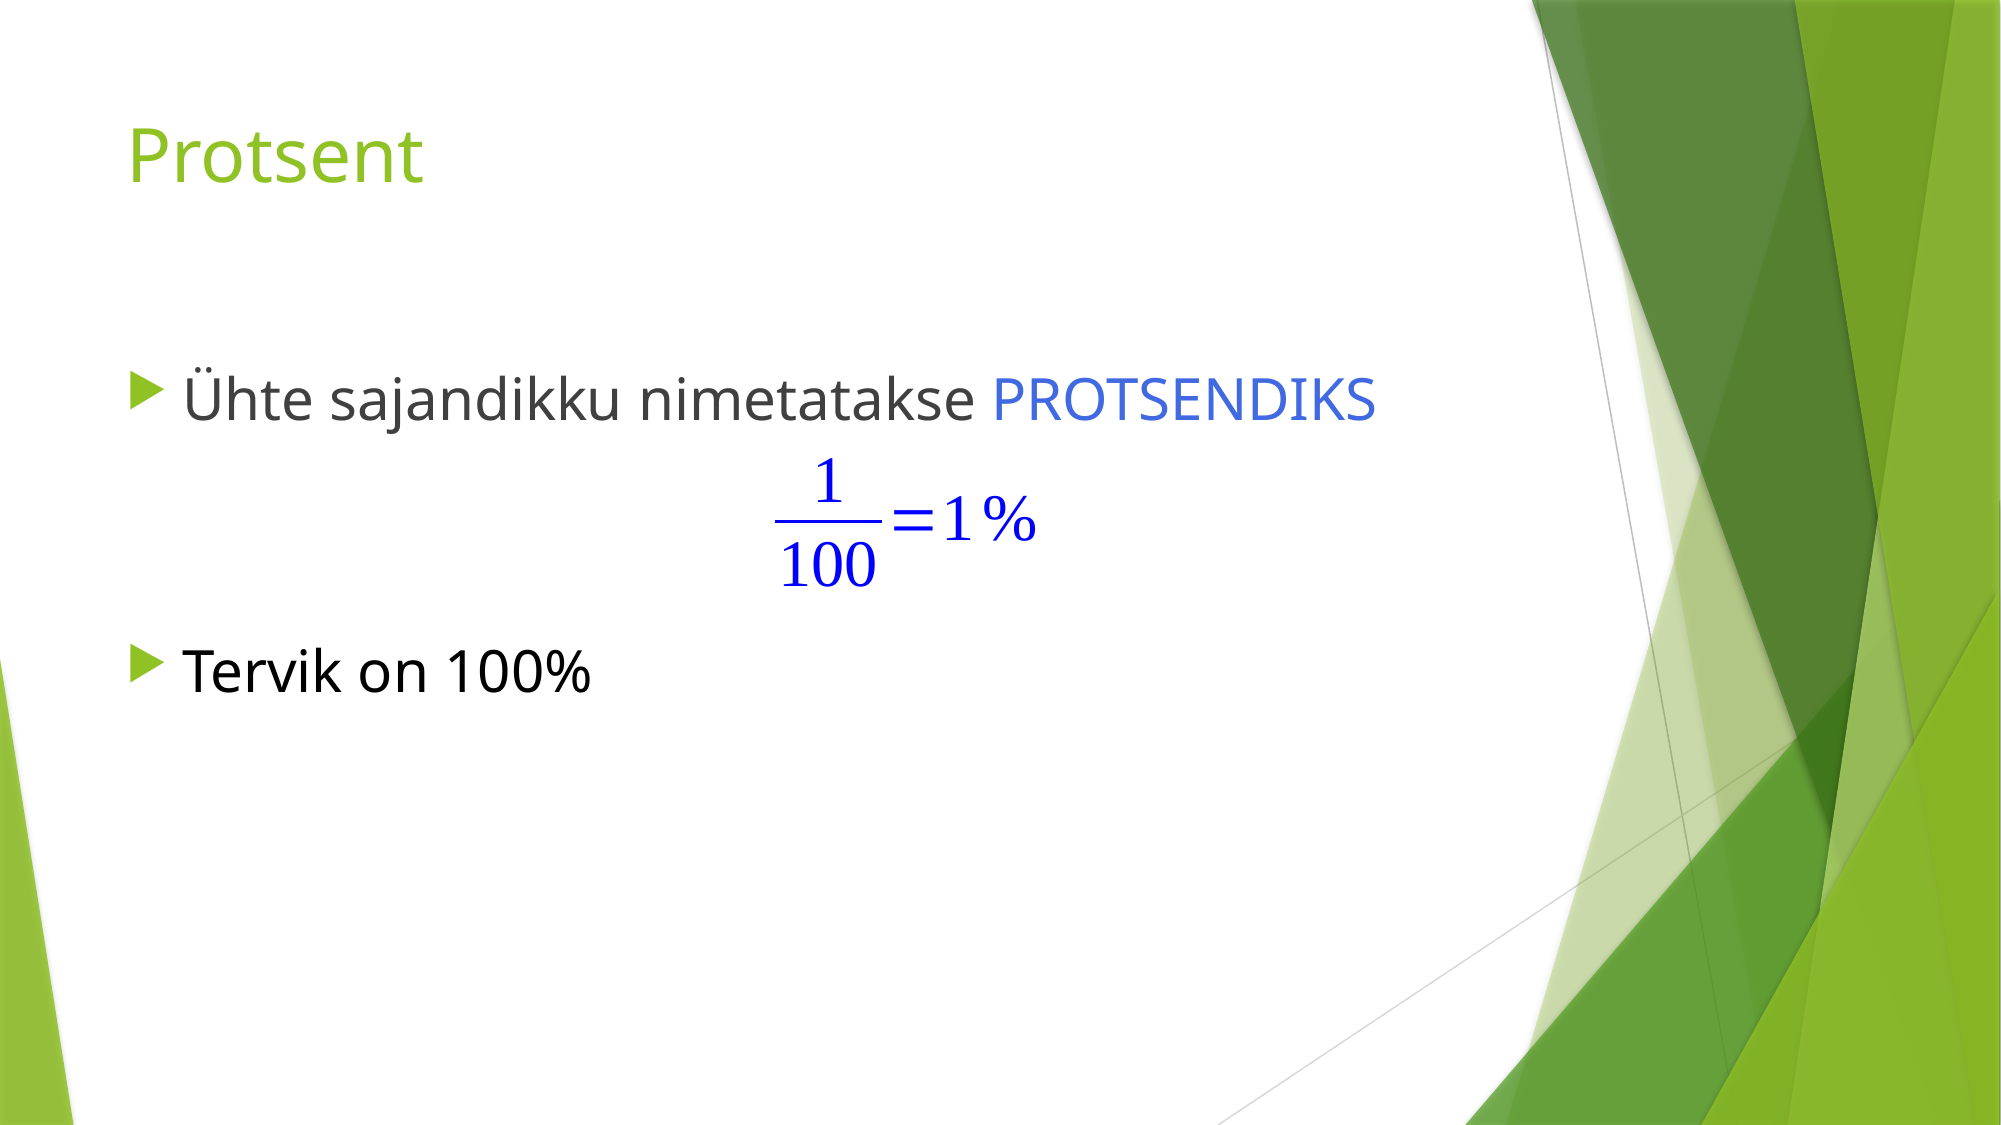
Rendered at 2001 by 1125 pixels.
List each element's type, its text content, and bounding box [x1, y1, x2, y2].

chart [765, 442, 1045, 601]
title Protsent [111, 99, 1522, 317]
list Ühte sajandikku nimetatakse PROTSENDIKS Tervik on 100% [111, 354, 1522, 992]
